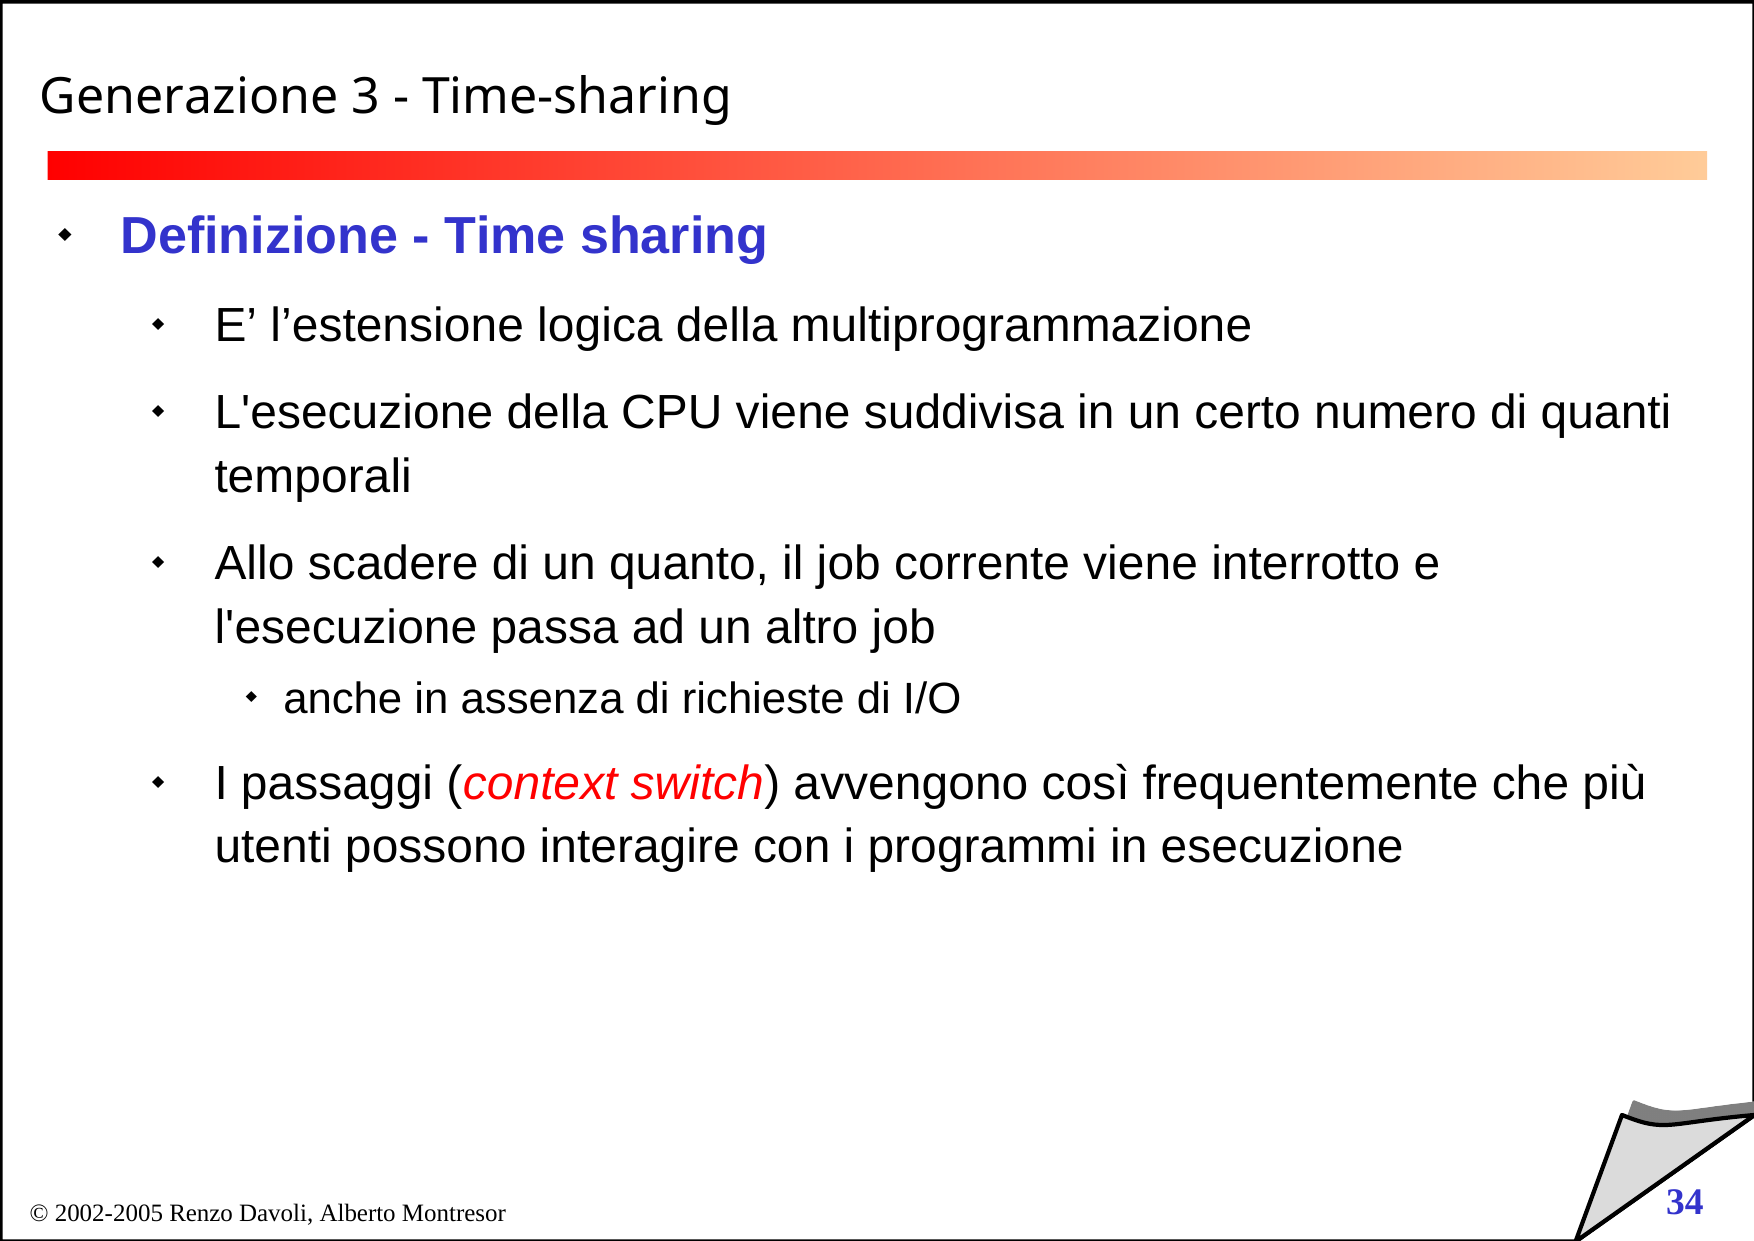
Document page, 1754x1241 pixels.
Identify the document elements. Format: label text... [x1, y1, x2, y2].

title Generazione 3 - Time-sharing [40, 49, 1713, 144]
list Definizione - Time sharing E’ l’estensione logica della multiprogrammazione L'esecuzione della CPU viene suddivisa in un certo numero di quanti temporali Allo scadere di un quanto, il job corrente viene interrotto e l'esecuzione passa ad un altro job anche in assenza di richieste di I/O I passaggi (context switch) avvengono così frequentemente che più utenti possono interagire con i programmi in esecuzione [58, 206, 1696, 890]
